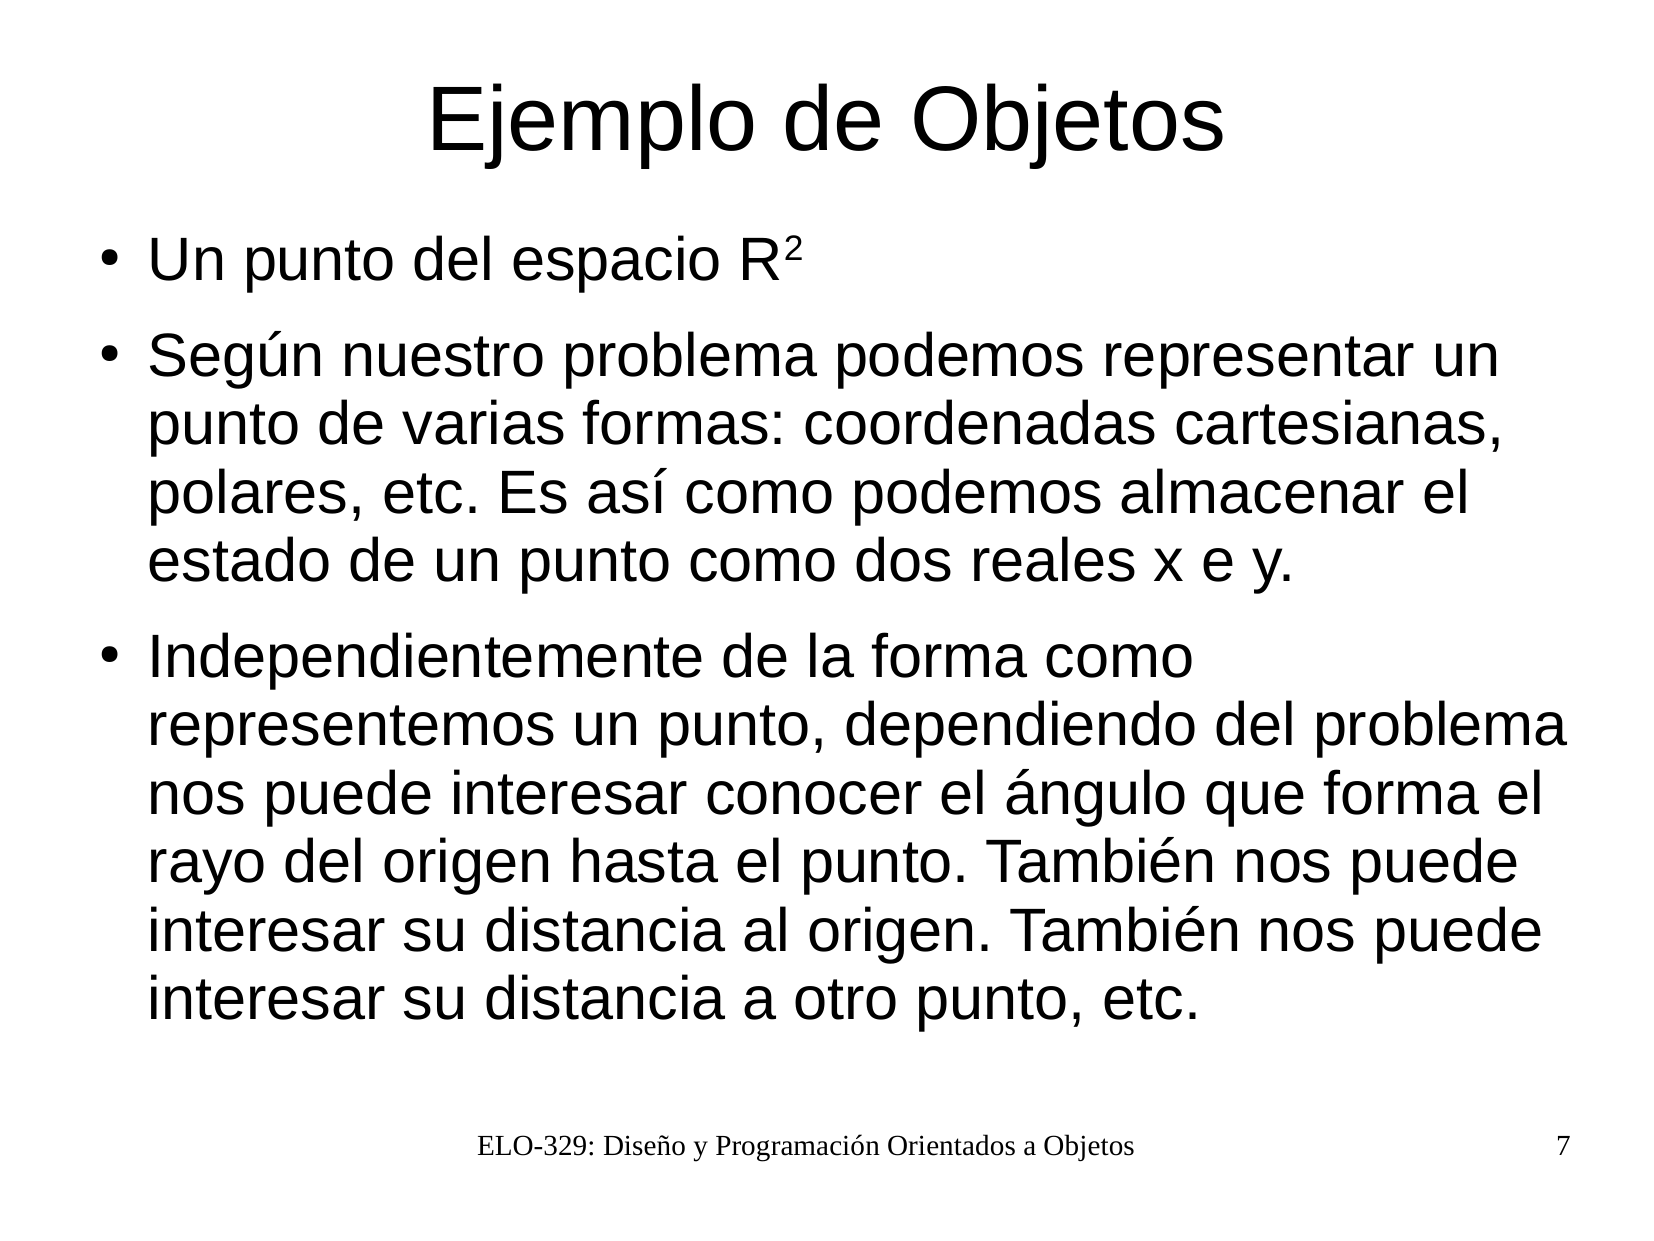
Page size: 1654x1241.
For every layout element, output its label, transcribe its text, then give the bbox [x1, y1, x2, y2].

list Un punto del espacio R2 Según nuestro problema podemos representar un punto de varias formas: coordenadas cartesianas, polares, etc. Es así como podemos almacenar el estado de un punto como dos reales x e y. Independientemente de la forma como representemos un punto, dependiendo del problema nos puede interesar conocer el ángulo que forma el rayo del origen hasta el punto. También nos puede interesar su distancia al origen. También nos puede interesar su distancia a otro punto, etc. [82, 225, 1571, 1044]
title Ejemplo de Objetos [82, 49, 1571, 188]
